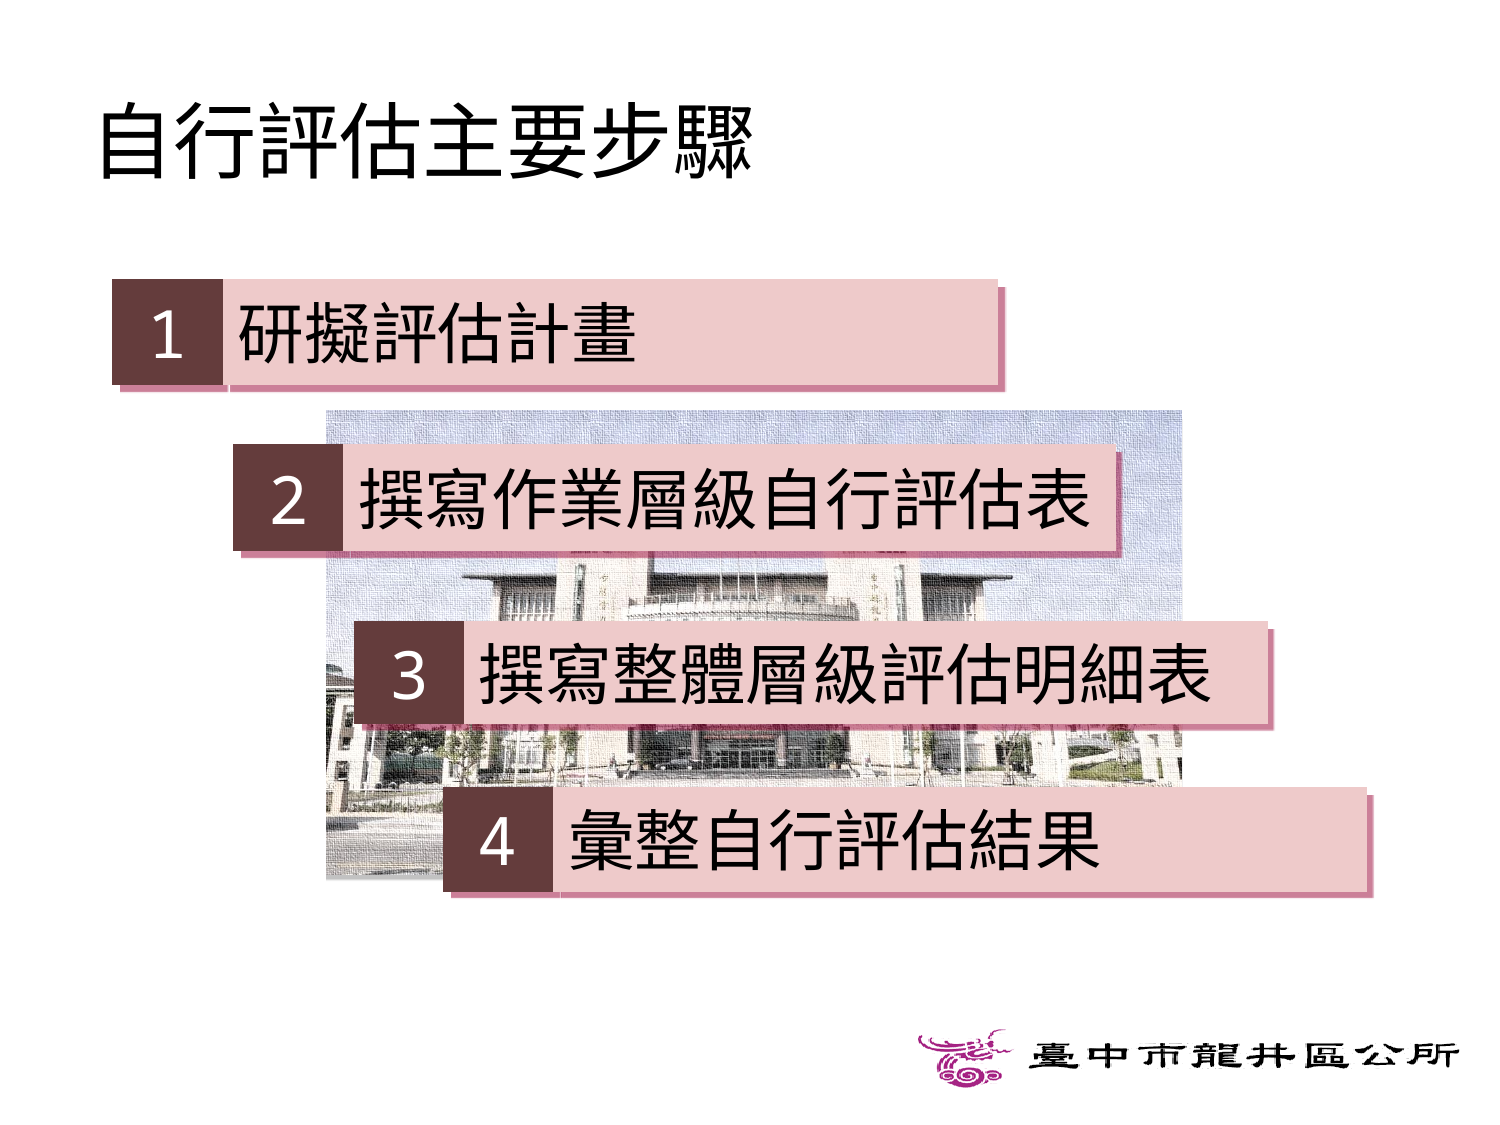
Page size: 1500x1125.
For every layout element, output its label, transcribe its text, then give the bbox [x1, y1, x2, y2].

title 自行評估主要步驟 [75, 45, 1426, 233]
text_box 2 [233, 444, 343, 551]
text_box 撰寫整體層級評估明細表 [464, 621, 1268, 724]
text_box 4 [443, 787, 553, 892]
text_box 彙整自行評估結果 [553, 787, 1367, 892]
text_box 撰寫作業層級自行評估表 [343, 444, 1116, 551]
text_box 研擬評估計畫 [223, 279, 998, 385]
text_box 3 [354, 621, 464, 724]
text_box 1 [112, 279, 223, 385]
